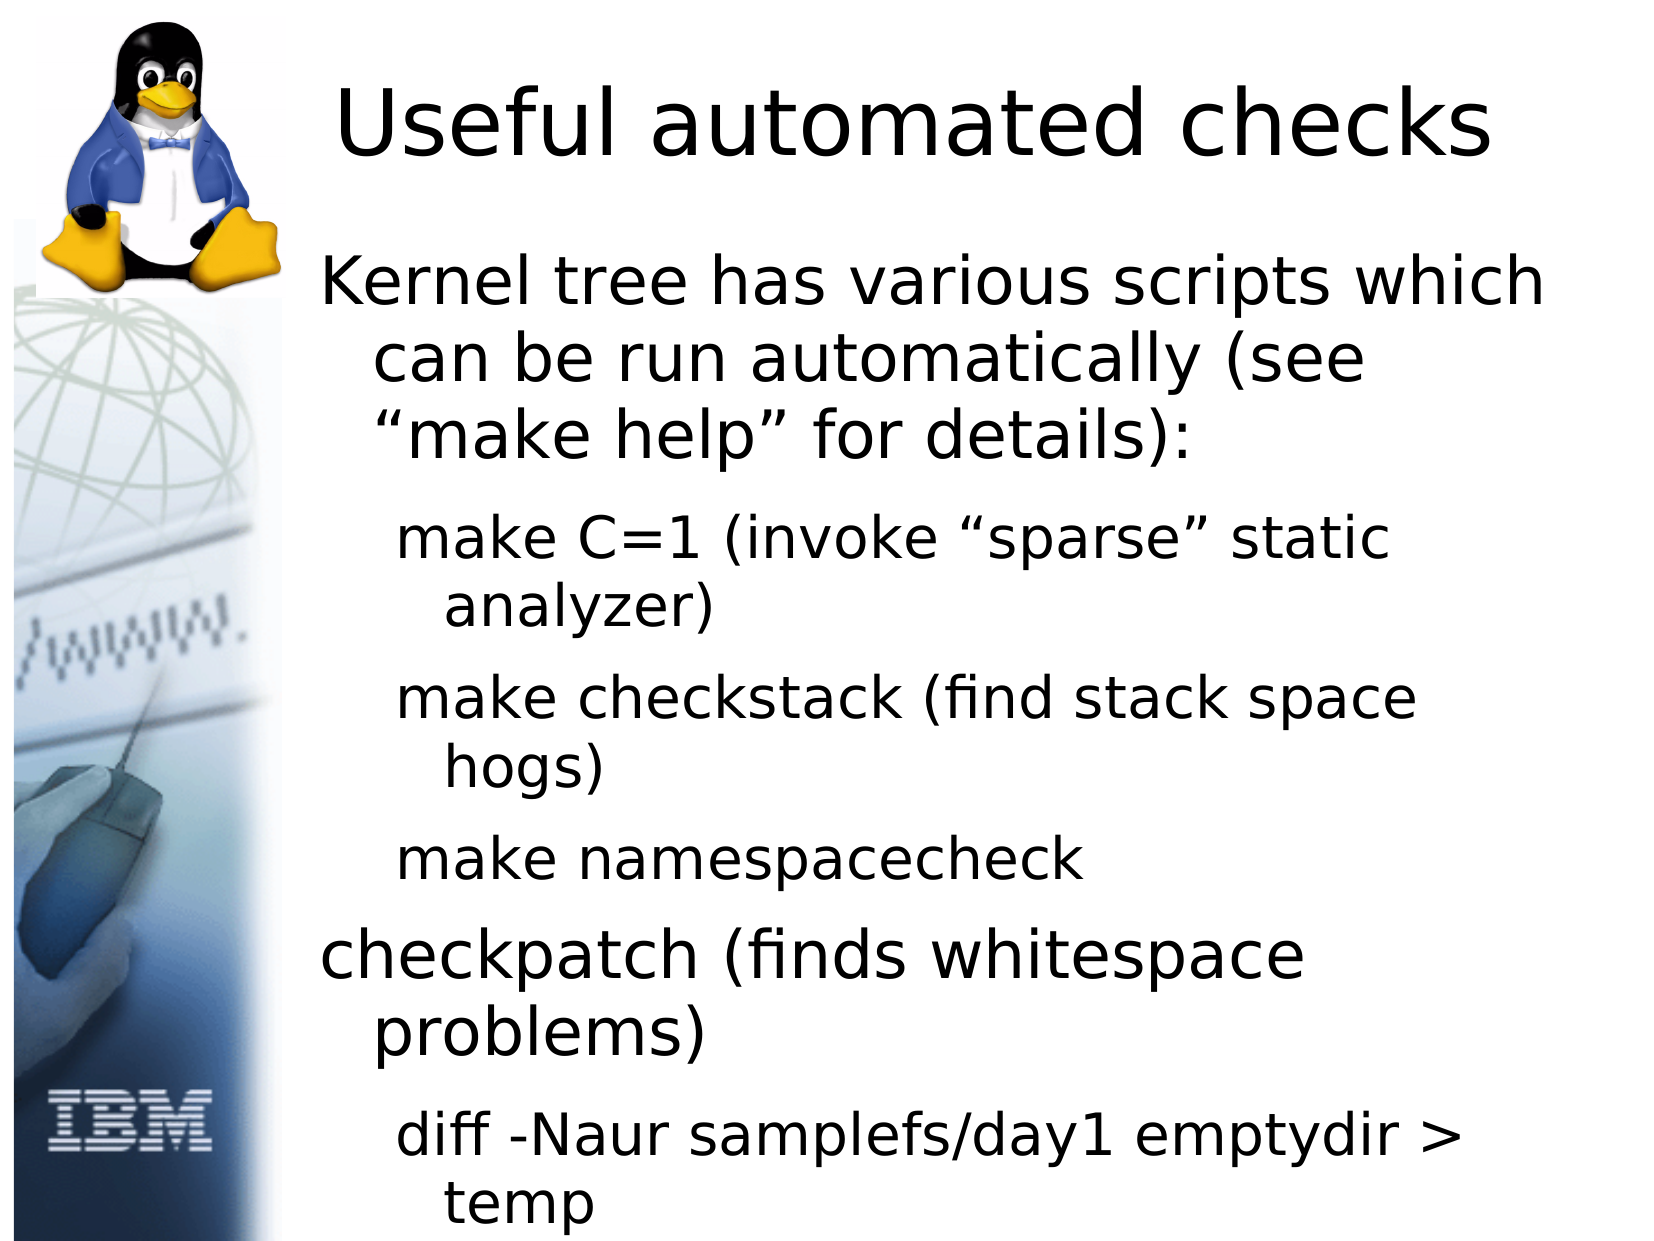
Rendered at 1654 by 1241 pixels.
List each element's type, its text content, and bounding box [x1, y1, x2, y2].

list Kernel tree has various scripts which can be run automatically (see “make help” for details): make C=1 (invoke “sparse” static analyzer) make checkstack (find stack space hogs) make namespacecheck checkpatch (finds whitespace problems) diff -Naur samplefs/day1 emptydir > temp scripts/checkpatch.pl temp [301, 243, 1581, 1182]
title Useful automated checks [301, 39, 1528, 209]
